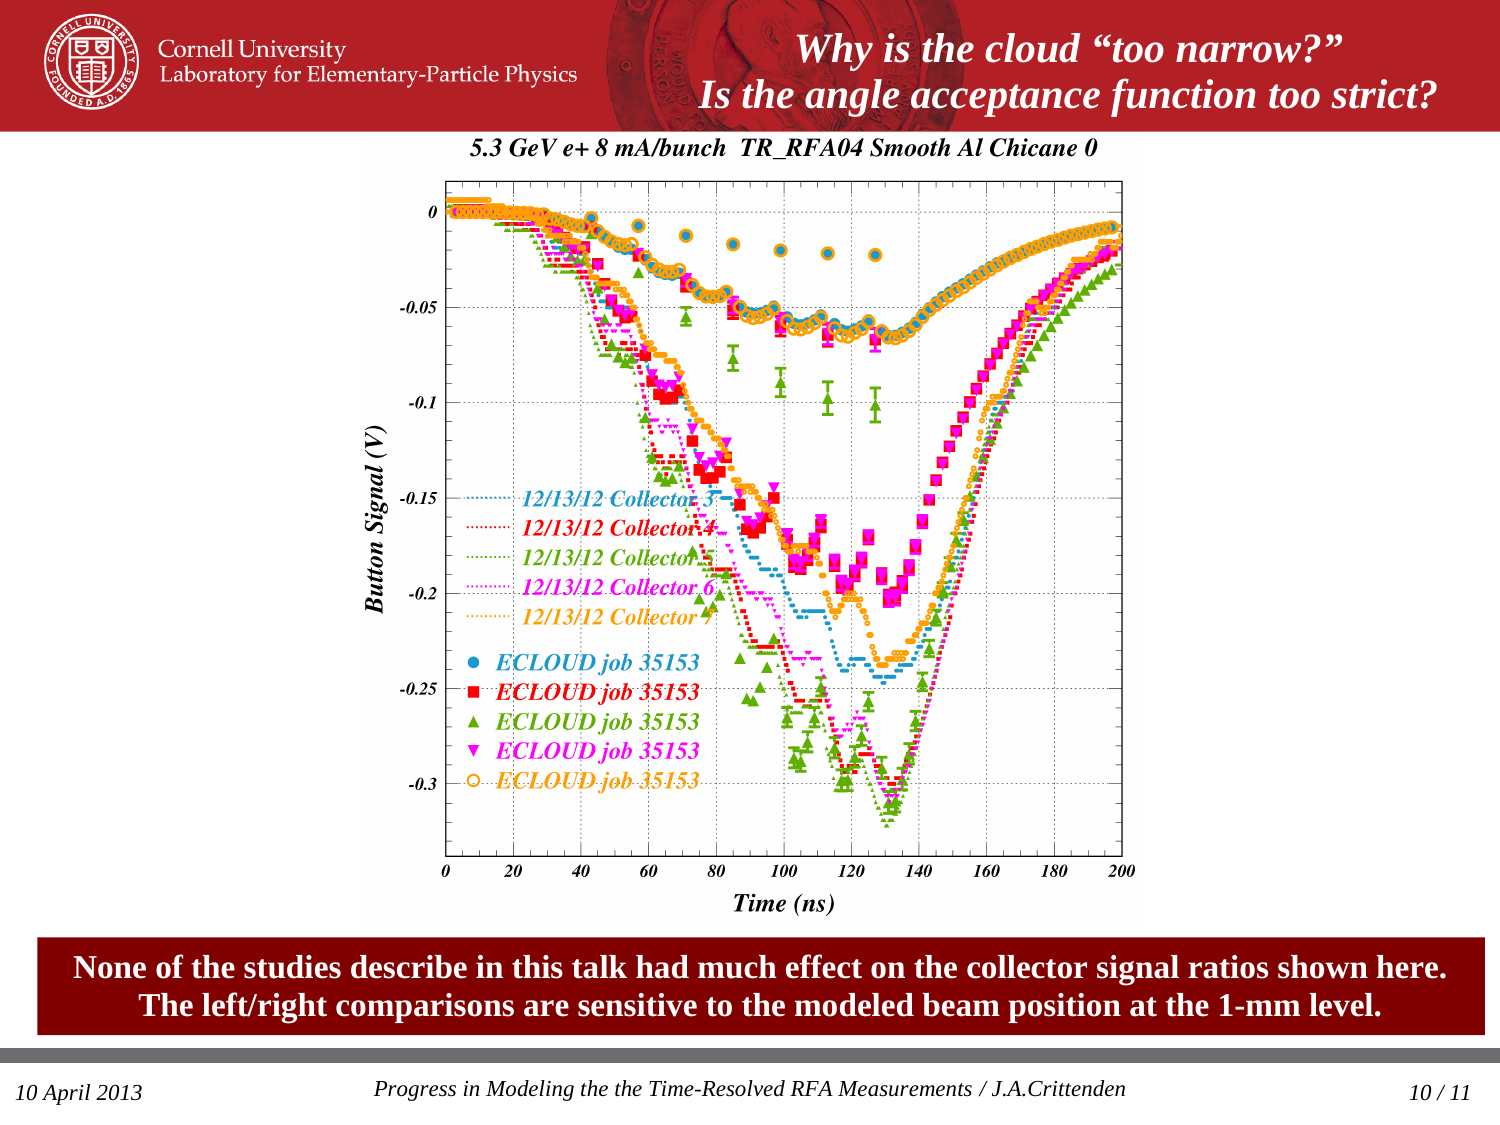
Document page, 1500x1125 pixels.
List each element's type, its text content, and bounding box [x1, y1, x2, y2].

picture [360, 134, 1141, 927]
text_box None of the studies describe in this talk had much effect on the collector signal ratios shown here. The left/right comparisons are sensitive to the modeled beam position at the 1-mm level. [37, 937, 1485, 1036]
picture [0, 0, 1500, 132]
title Why is the cloud “too narrow?” Is the angle acceptance function too strict? [637, 7, 1500, 136]
